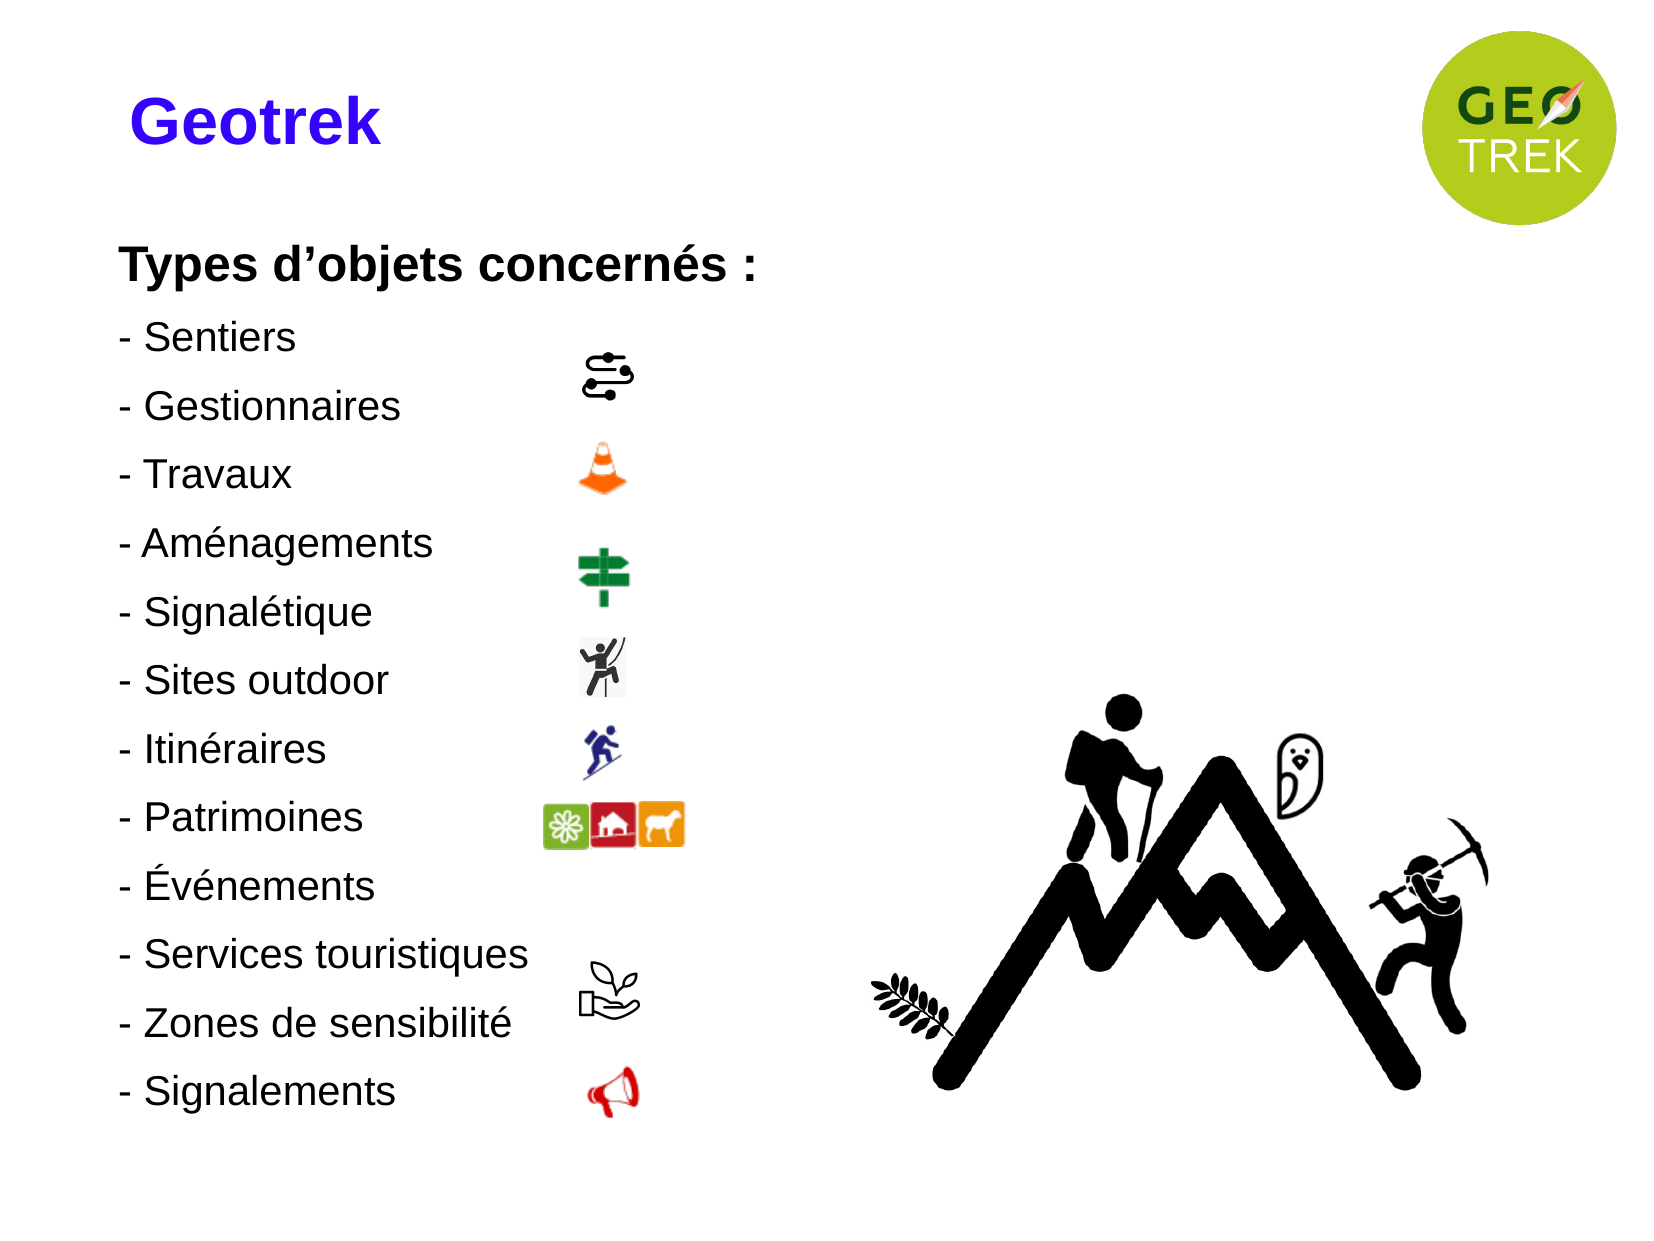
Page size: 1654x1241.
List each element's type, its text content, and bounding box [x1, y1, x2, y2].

picture [1387, 0, 1654, 264]
picture [566, 539, 642, 615]
picture [579, 960, 640, 1021]
picture [567, 431, 643, 507]
picture [862, 657, 1505, 1123]
picture [578, 346, 638, 406]
title Geotrek [129, 11, 1387, 160]
picture [569, 720, 632, 784]
picture [578, 637, 626, 697]
picture [575, 1057, 651, 1133]
list Types d’objets concernés : - Sentiers - Gestionnaires - Travaux - Aménagements - Signalétique - Sites outdoor - Itinéraires - Patrimoines - Événements - Services touristiques - Zones de sensibilité - Signalements [118, 236, 1625, 1184]
picture [543, 801, 686, 850]
